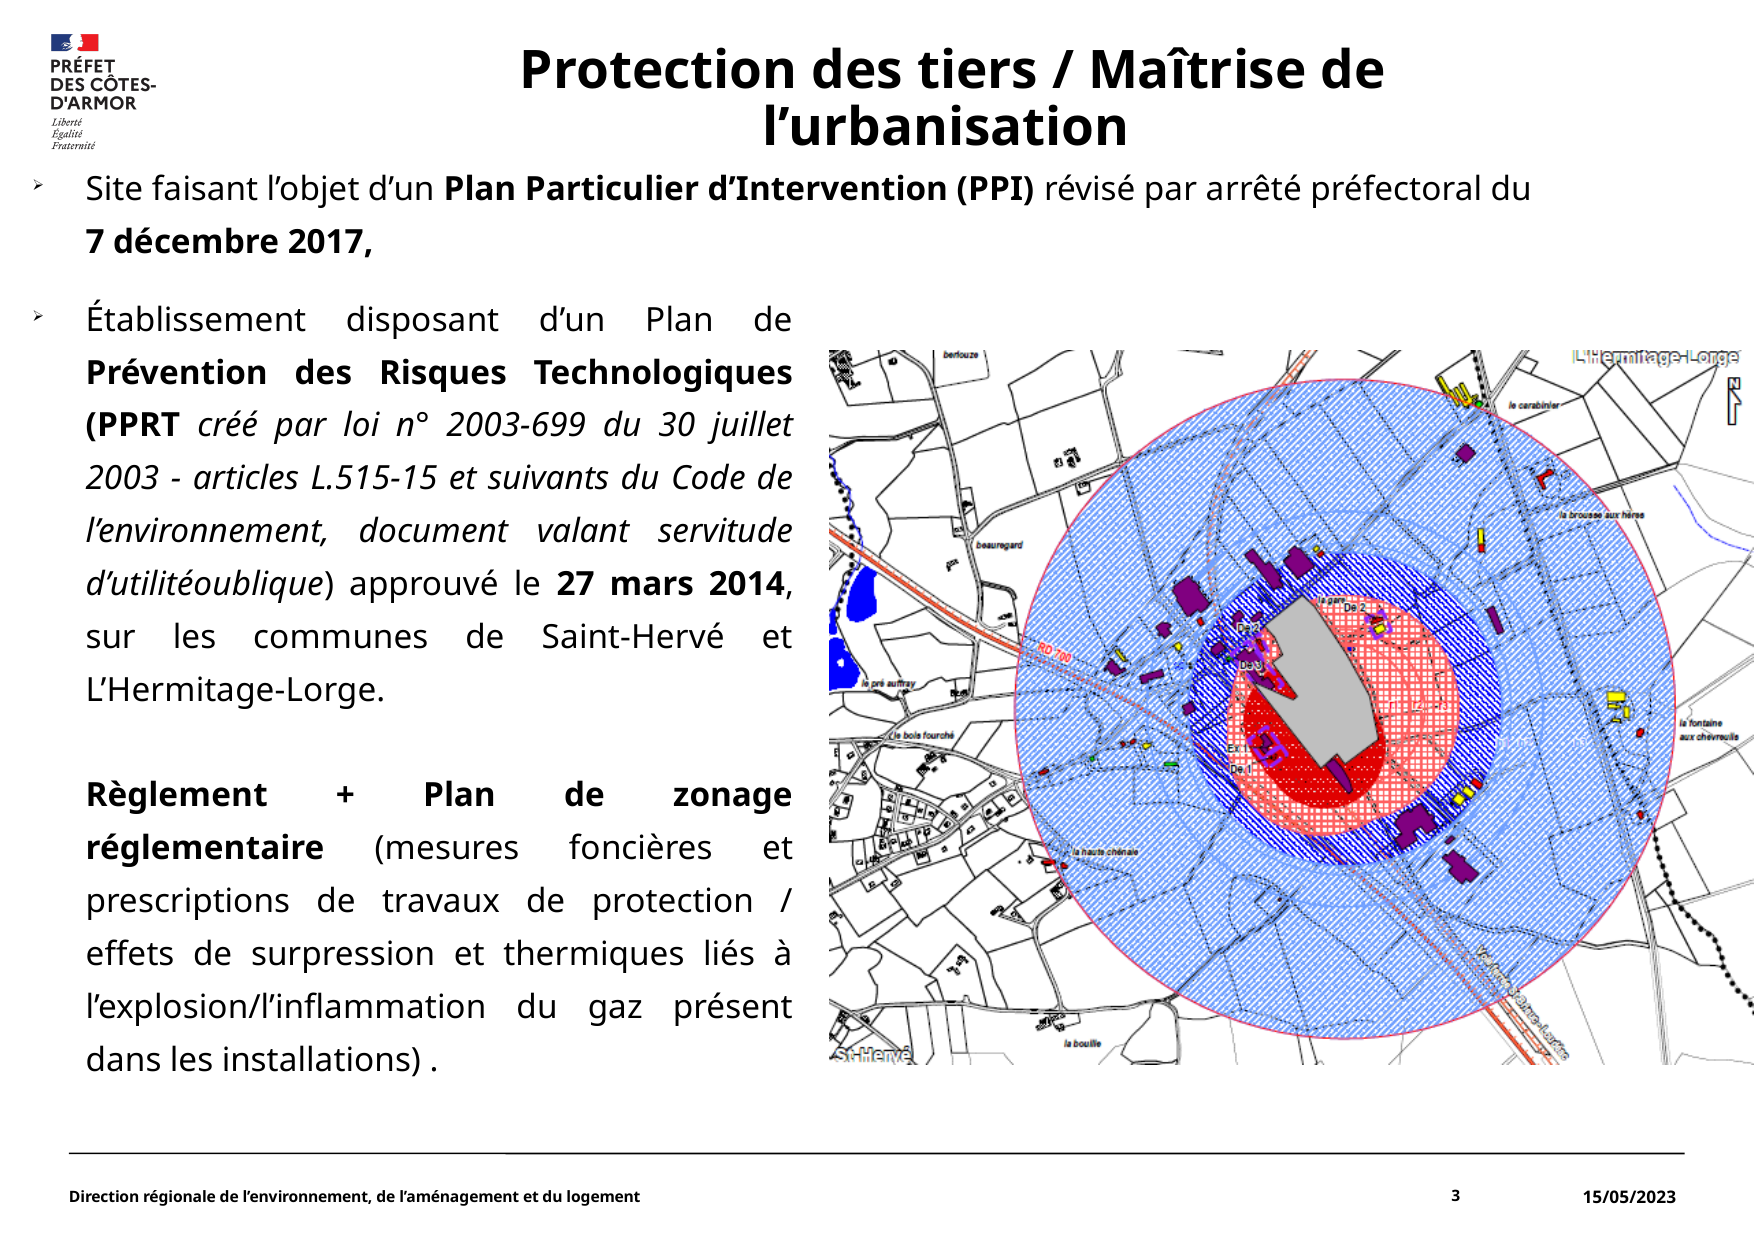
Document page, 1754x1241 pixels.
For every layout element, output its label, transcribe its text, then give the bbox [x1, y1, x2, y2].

text_box Site faisant l’objet d’un Plan Particulier d’Intervention (PPI) révisé par arrêté préfectoral du 7 décembre 2017, [0, 149, 1740, 291]
text_box Établissement disposant d’un Plan de Prévention des Risques Technologiques (PPRT créé par loi n° 2003-699 du 30 juillet 2003 - articles L.515-15 et suivants du Code de l’environnement, document valant servitude d’utilitéoublique) approuvé le 27 mars 2014, sur les communes de Saint-Hervé et L’Hermitage-Lorge. Règlement + Plan de zonage réglementaire (mesures foncières et prescriptions de travaux de protection / effets de surpression et thermiques liés à l’explosion/l’inflammation du gaz présent dans les installations) . [0, 291, 809, 1109]
picture [829, 350, 1754, 1065]
title Protection des tiers / Maîtrise de l’urbanisation [337, 42, 1570, 127]
